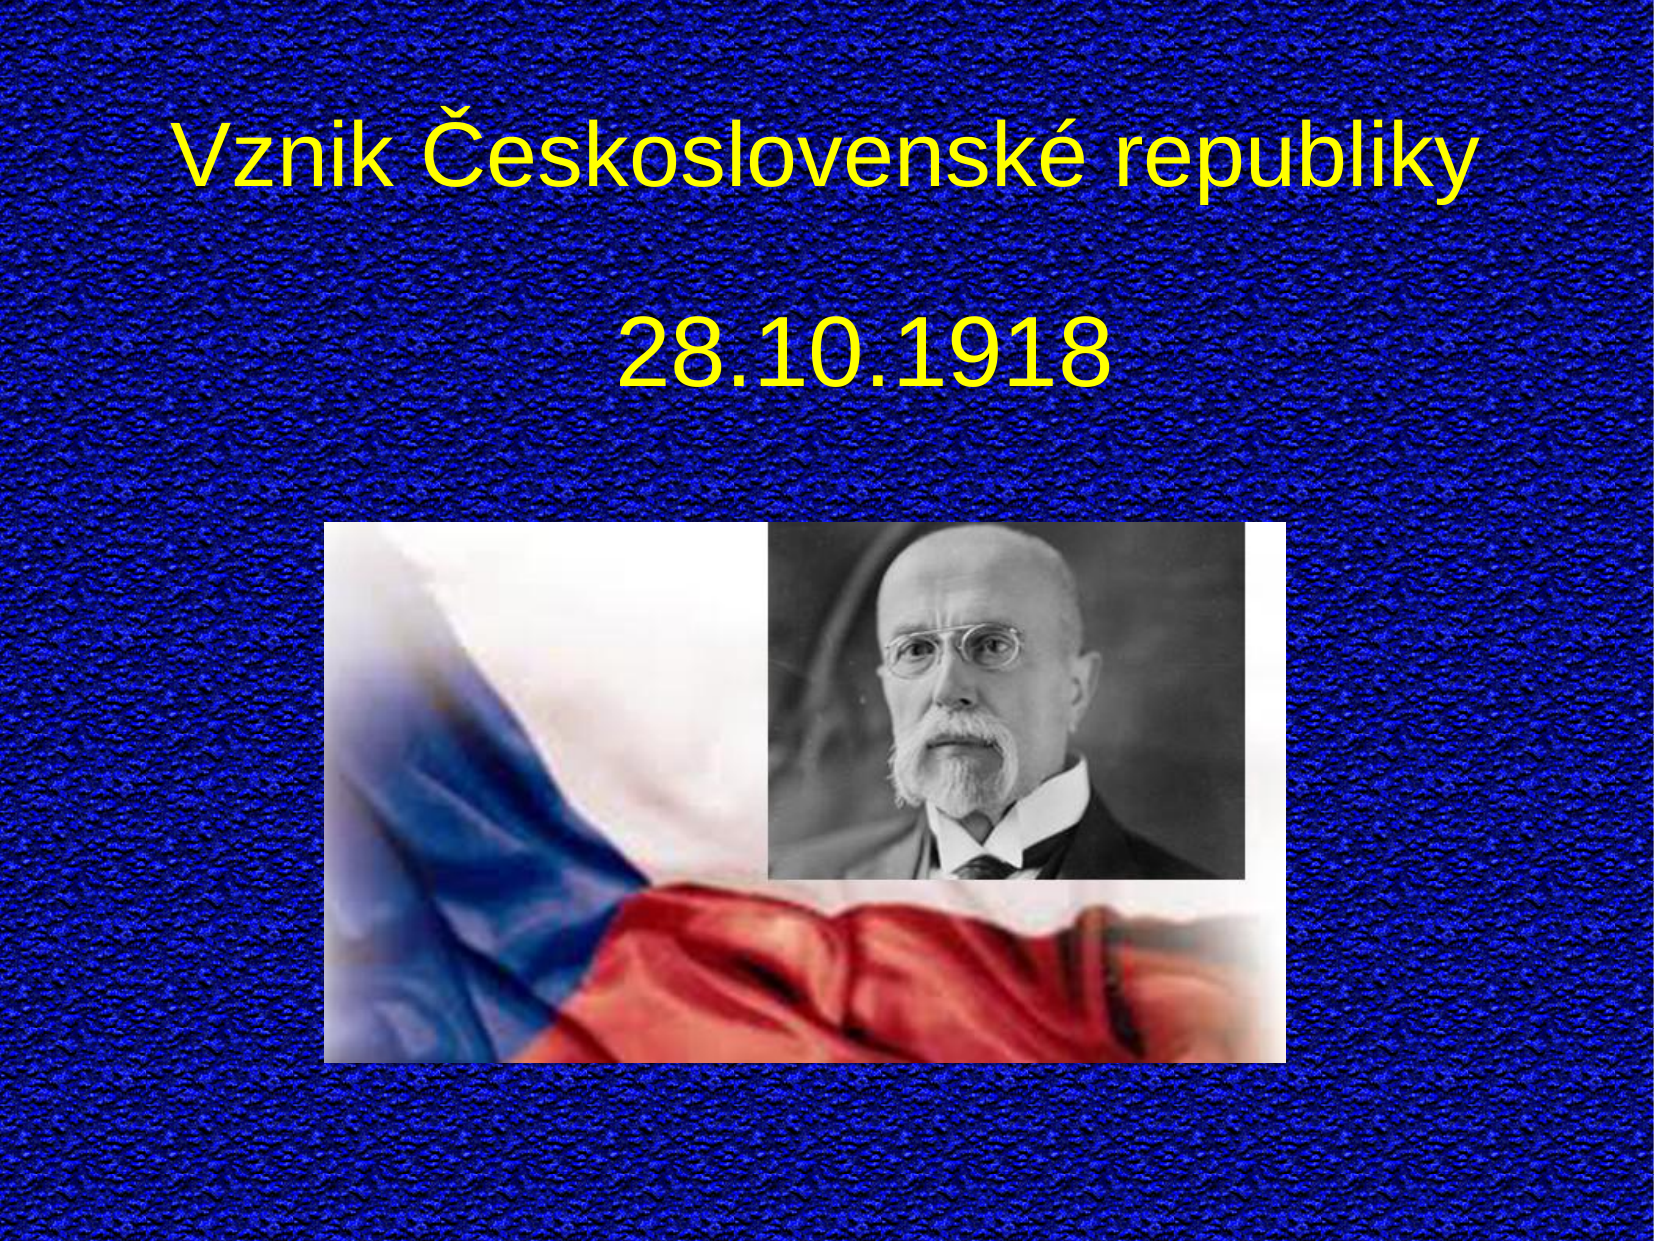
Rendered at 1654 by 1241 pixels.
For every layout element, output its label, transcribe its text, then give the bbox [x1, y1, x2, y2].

title Vznik Československé republiky [82, 49, 1571, 257]
picture [324, 522, 1286, 1064]
list 28.10.1918 [82, 290, 1571, 1094]
